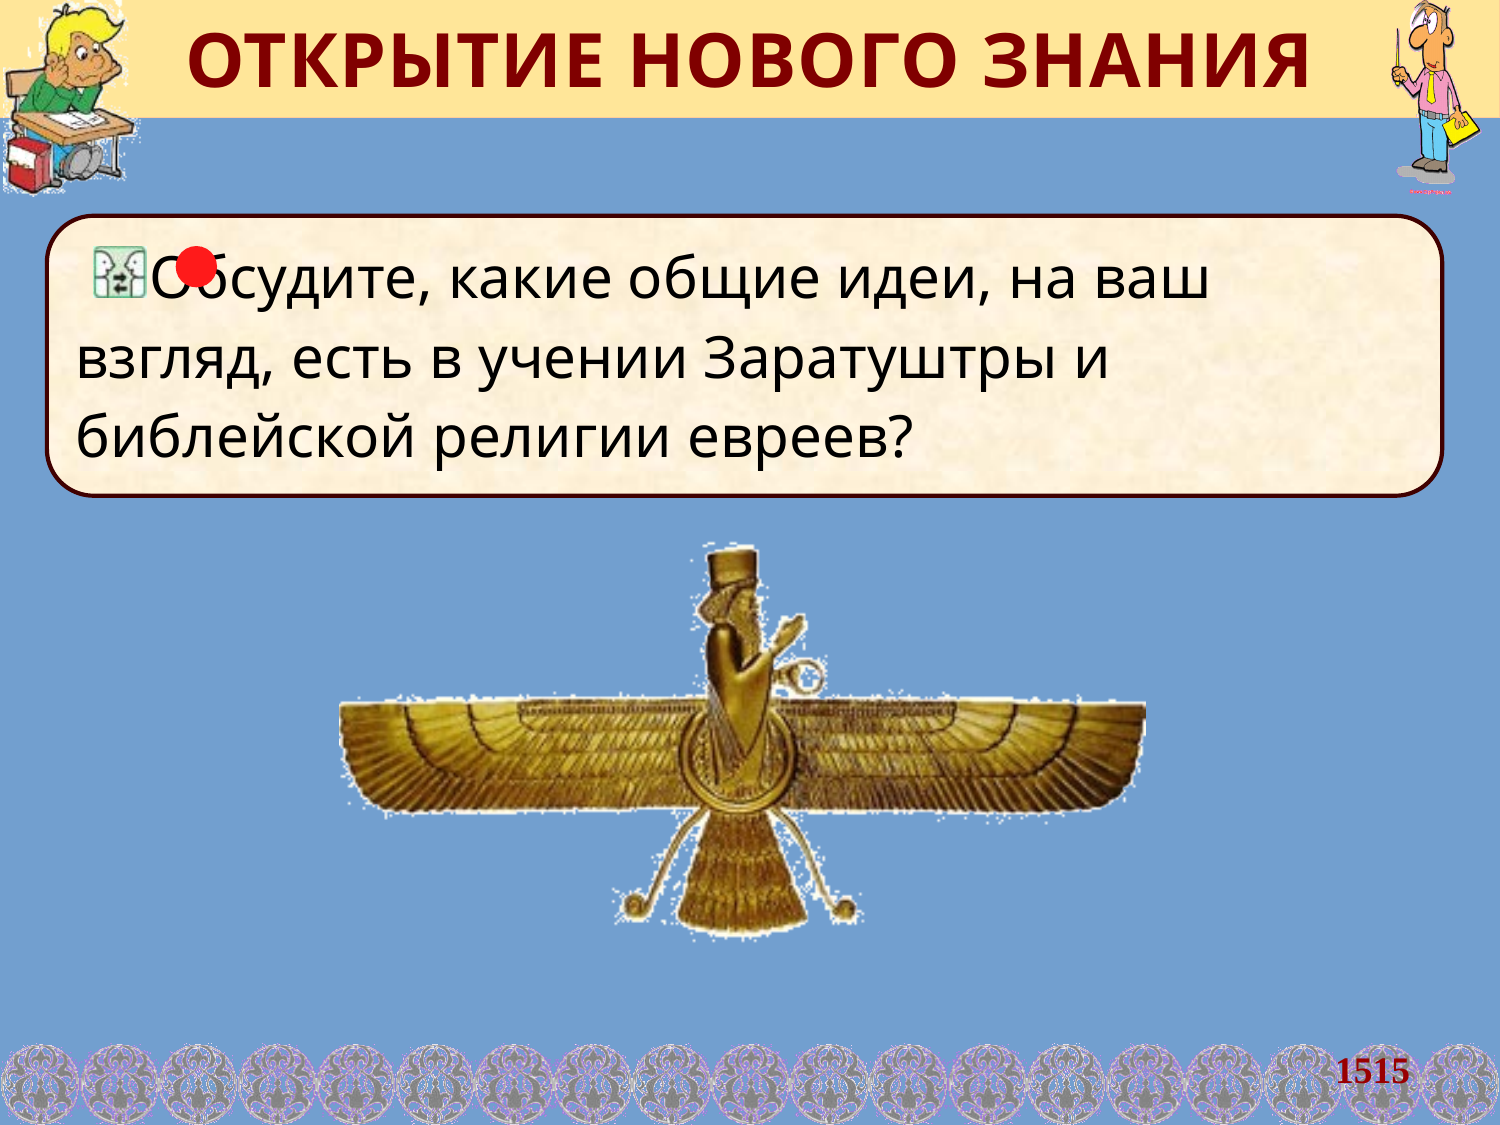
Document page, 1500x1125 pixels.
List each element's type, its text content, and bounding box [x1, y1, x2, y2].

picture [1351, 0, 1500, 197]
picture [93, 246, 147, 298]
slide_number <number><number> [1074, 1042, 1425, 1103]
text_box Обсудите, какие общие идеи, на ваш взгляд, есть в учении Заратуштры и библейской религии евреев? [46, 215, 1443, 496]
picture [0, 1043, 1500, 1125]
picture [339, 538, 1146, 950]
title ОТКРЫТИЕ НОВОГО ЗНАНИЯ [41, 0, 1459, 203]
picture [3, 0, 163, 197]
text_box [175, 246, 218, 288]
